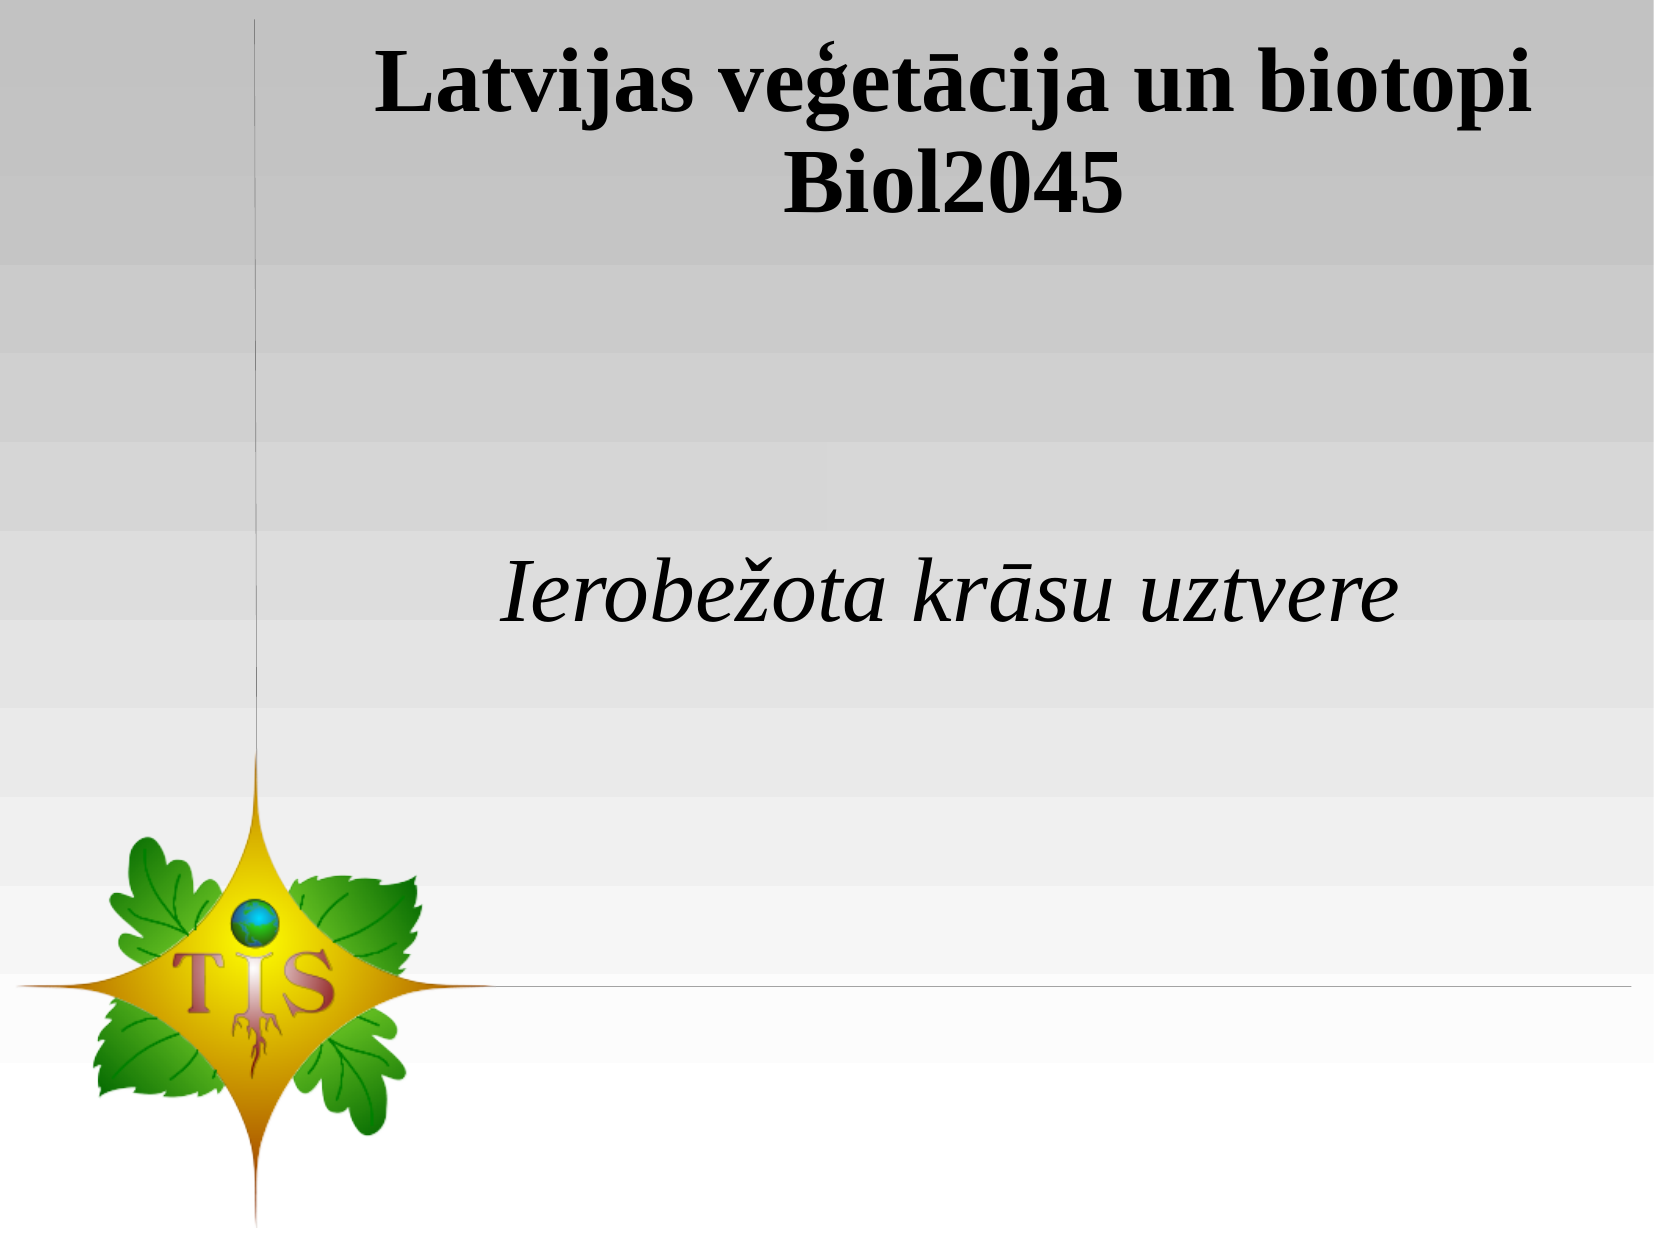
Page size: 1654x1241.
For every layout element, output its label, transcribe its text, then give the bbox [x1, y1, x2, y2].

picture [0, 0, 1654, 1241]
title Ierobežota krāsu uztvere [295, 324, 1607, 857]
